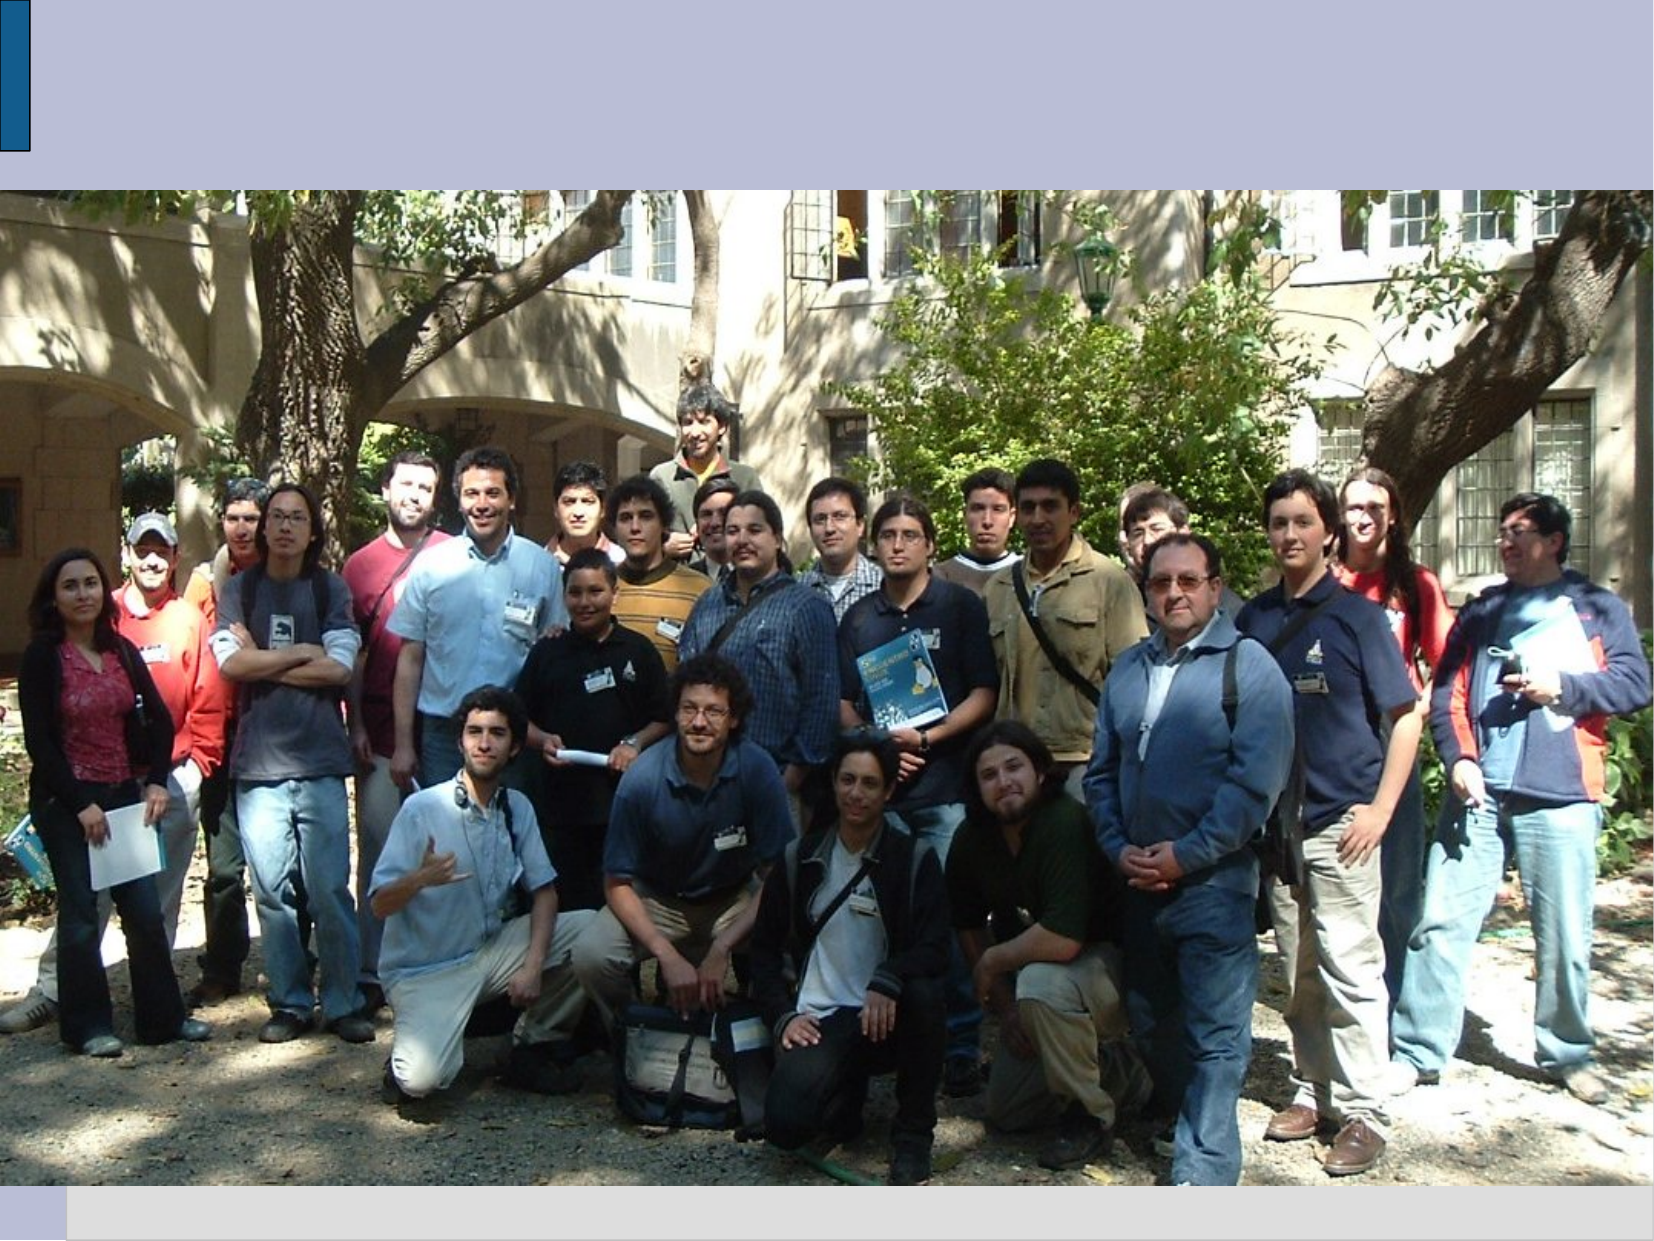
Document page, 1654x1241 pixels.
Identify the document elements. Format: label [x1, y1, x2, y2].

picture [0, 190, 1654, 1186]
